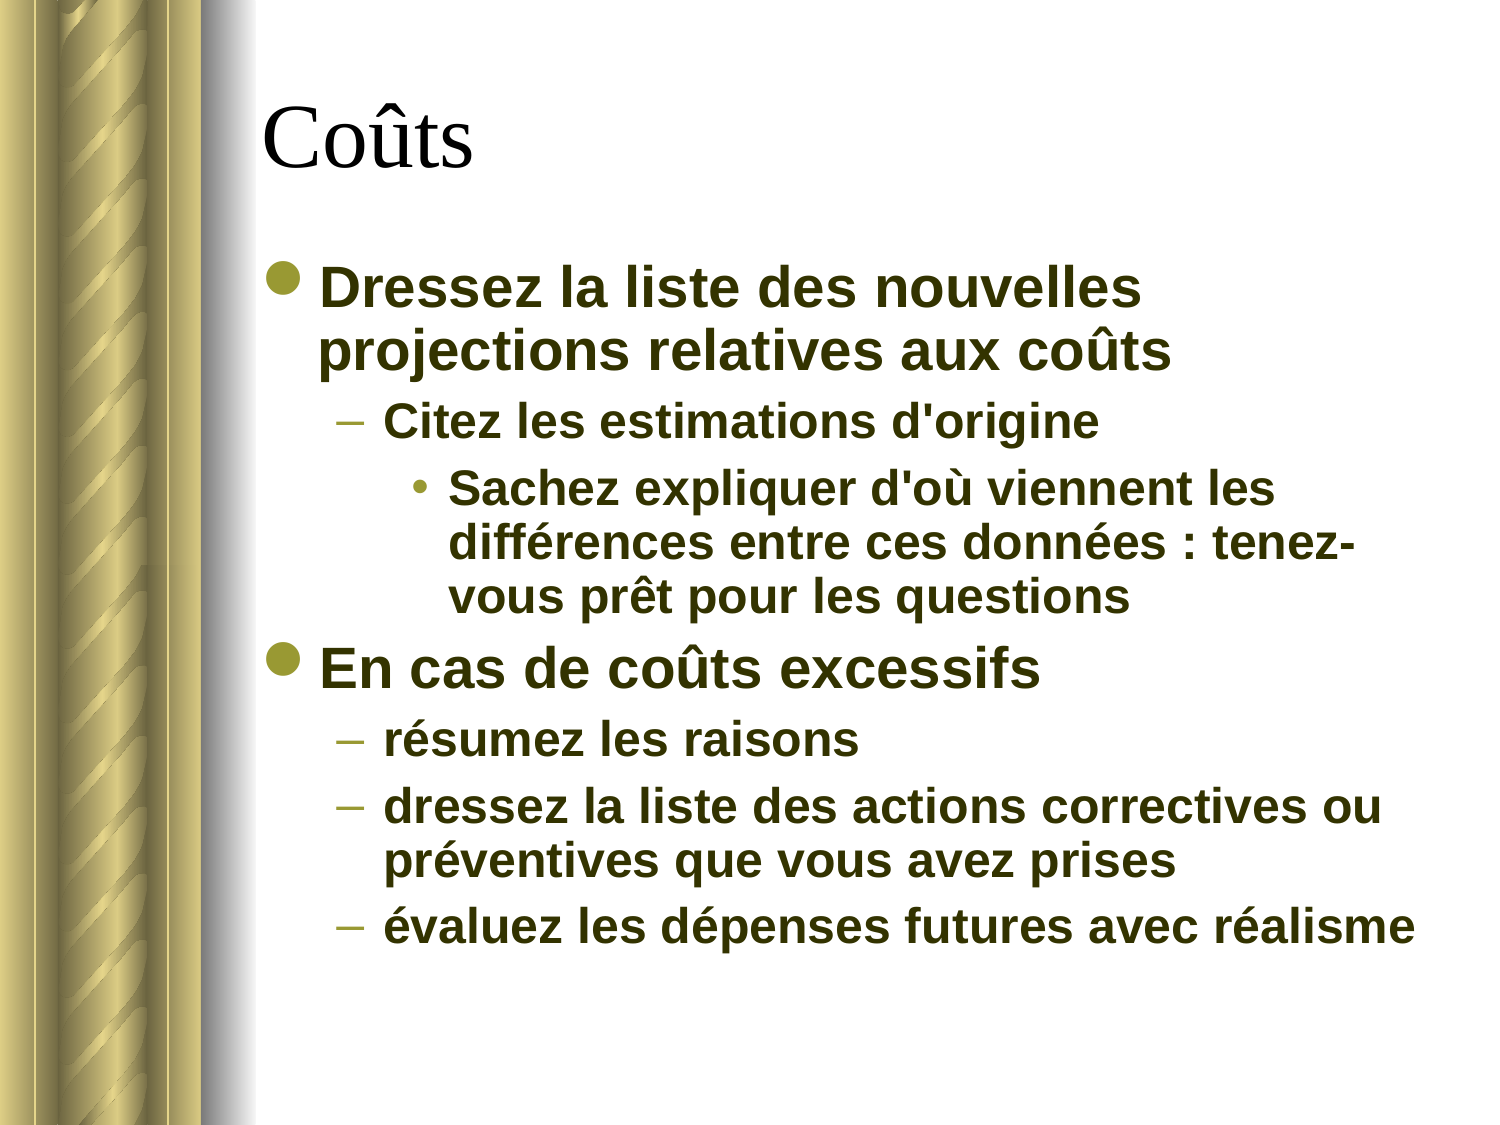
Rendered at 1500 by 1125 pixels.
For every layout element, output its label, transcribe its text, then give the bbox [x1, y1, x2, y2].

list Dressez la liste des nouvelles projections relatives aux coûts Citez les estimations d'origine Sachez expliquer d'où viennent les différences entre ces données : tenez-vous prêt pour les questions En cas de coûts excessifs résumez les raisons dressez la liste des actions correctives ou préventives que vous avez prises évaluez les dépenses futures avec réalisme [246, 249, 1476, 1024]
title Coûts [246, 37, 1476, 225]
